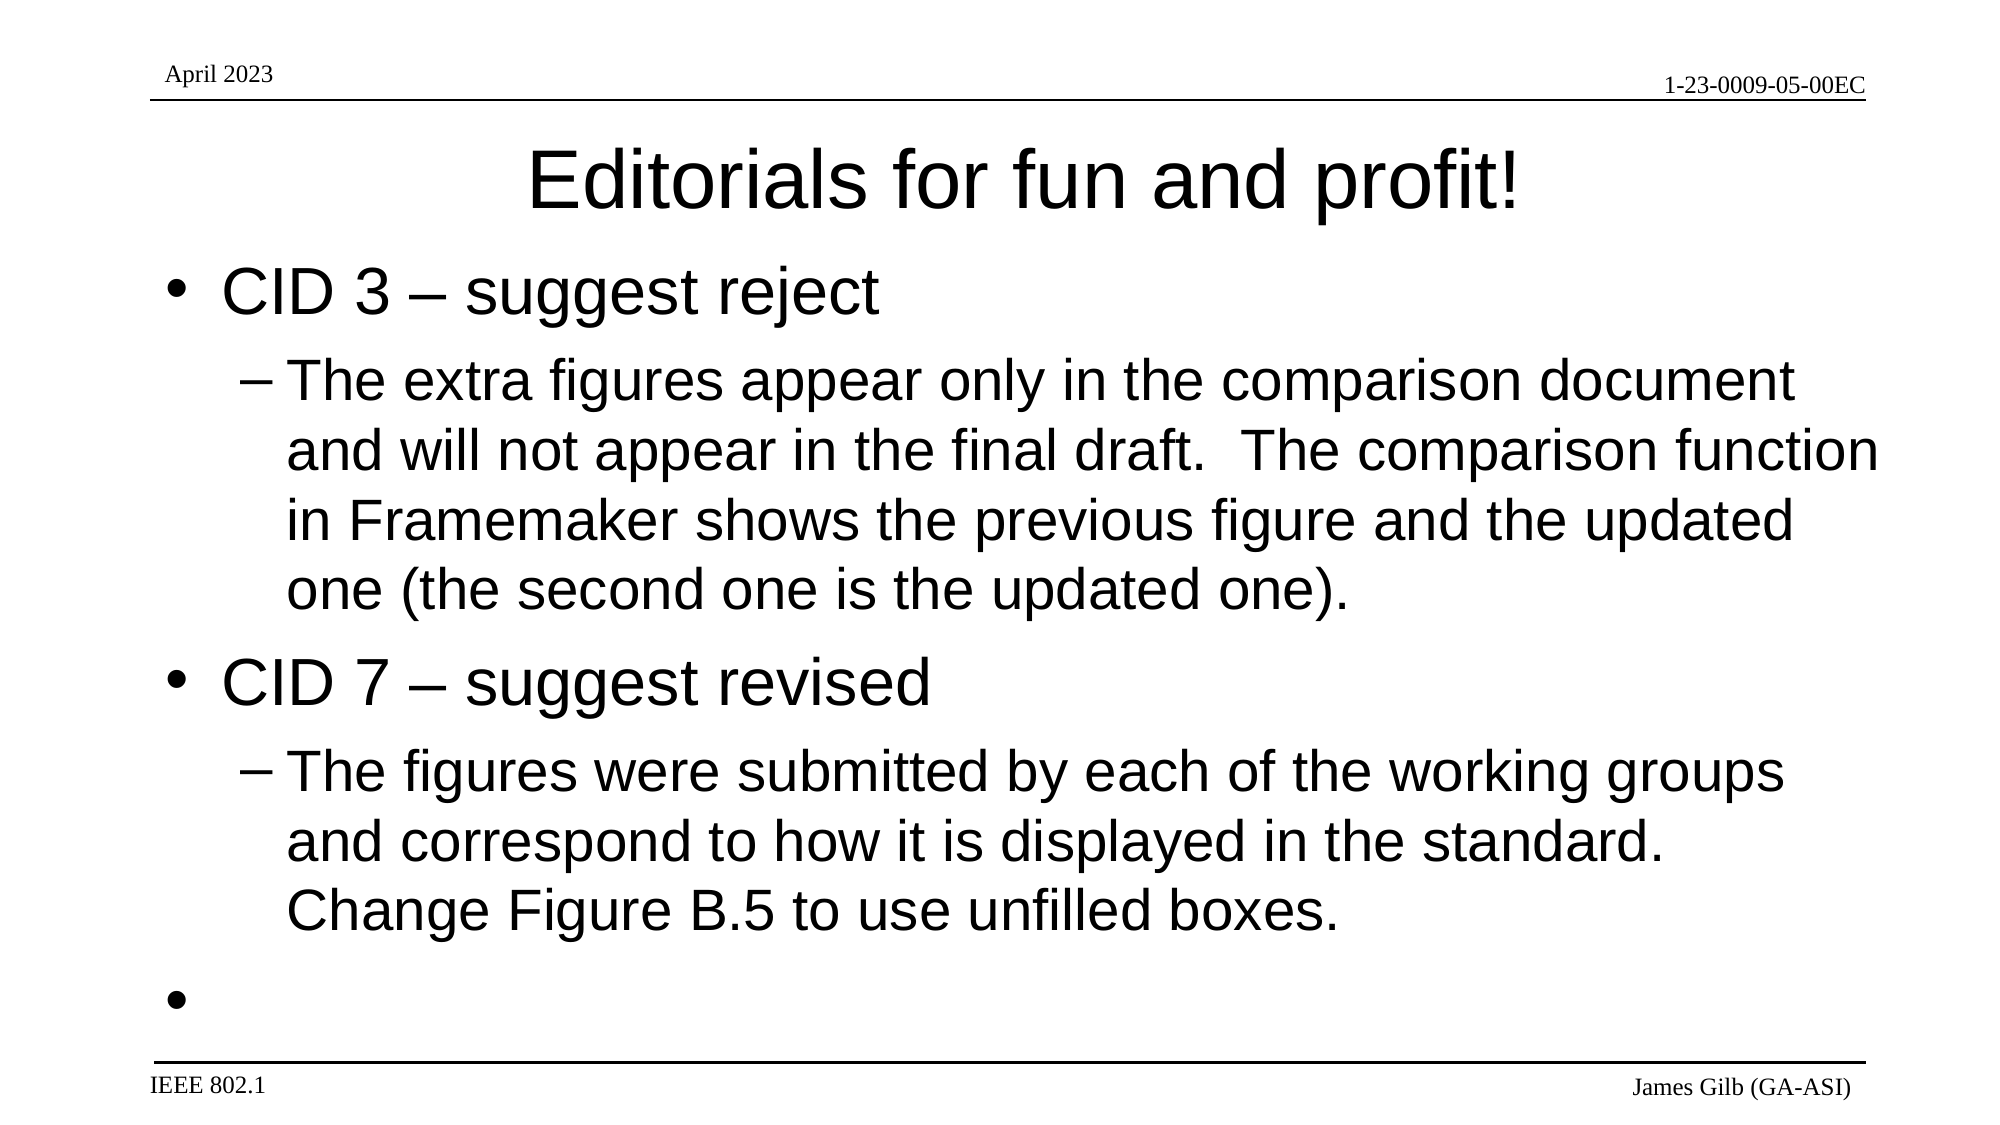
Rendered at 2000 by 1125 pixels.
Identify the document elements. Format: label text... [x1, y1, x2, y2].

title Editorials for fun and profit! [149, 112, 1900, 238]
list CID 3 – suggest reject The extra figures appear only in the comparison document and will not appear in the final draft. The comparison function in Framemaker shows the previous figure and the updated one (the second one is the updated one). CID 7 – suggest revised The figures were submitted by each of the working groups and correspond to how it is displayed in the standard. Change Figure B.5 to use unfilled boxes. [149, 239, 1900, 1051]
